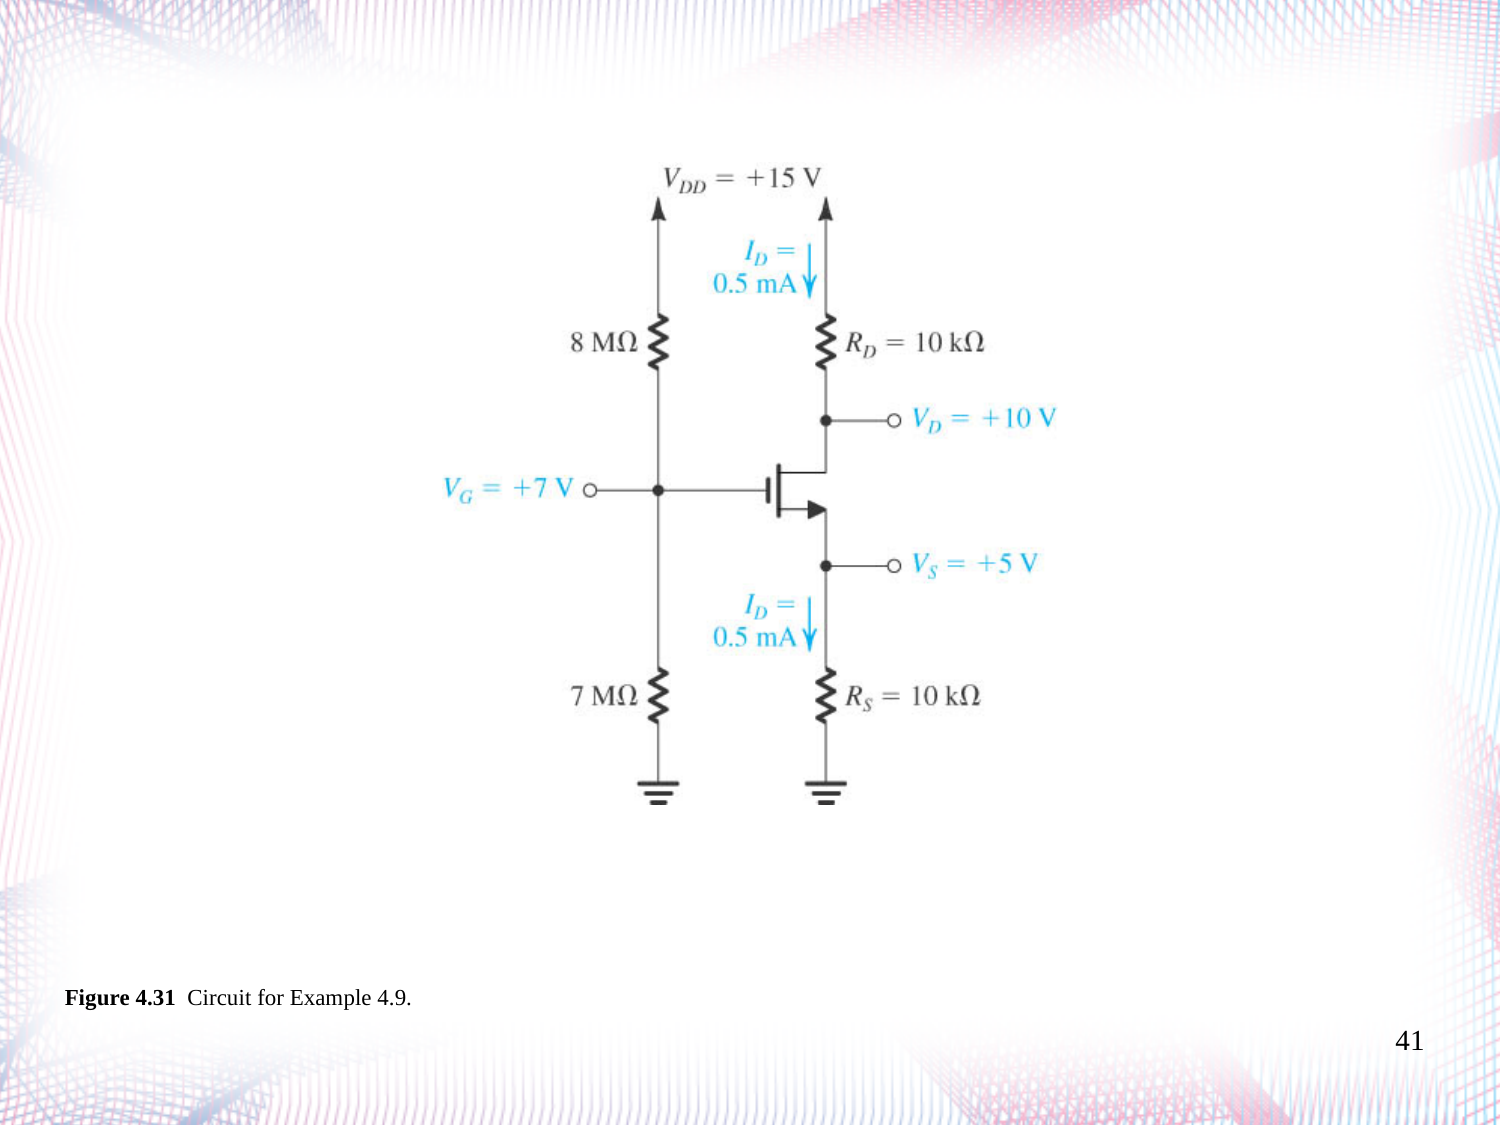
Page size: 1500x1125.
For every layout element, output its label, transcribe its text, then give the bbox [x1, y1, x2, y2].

picture [0, 0, 1500, 1125]
text_box Figure 4.31 Circuit for Example 4.9. [49, 975, 1213, 1018]
